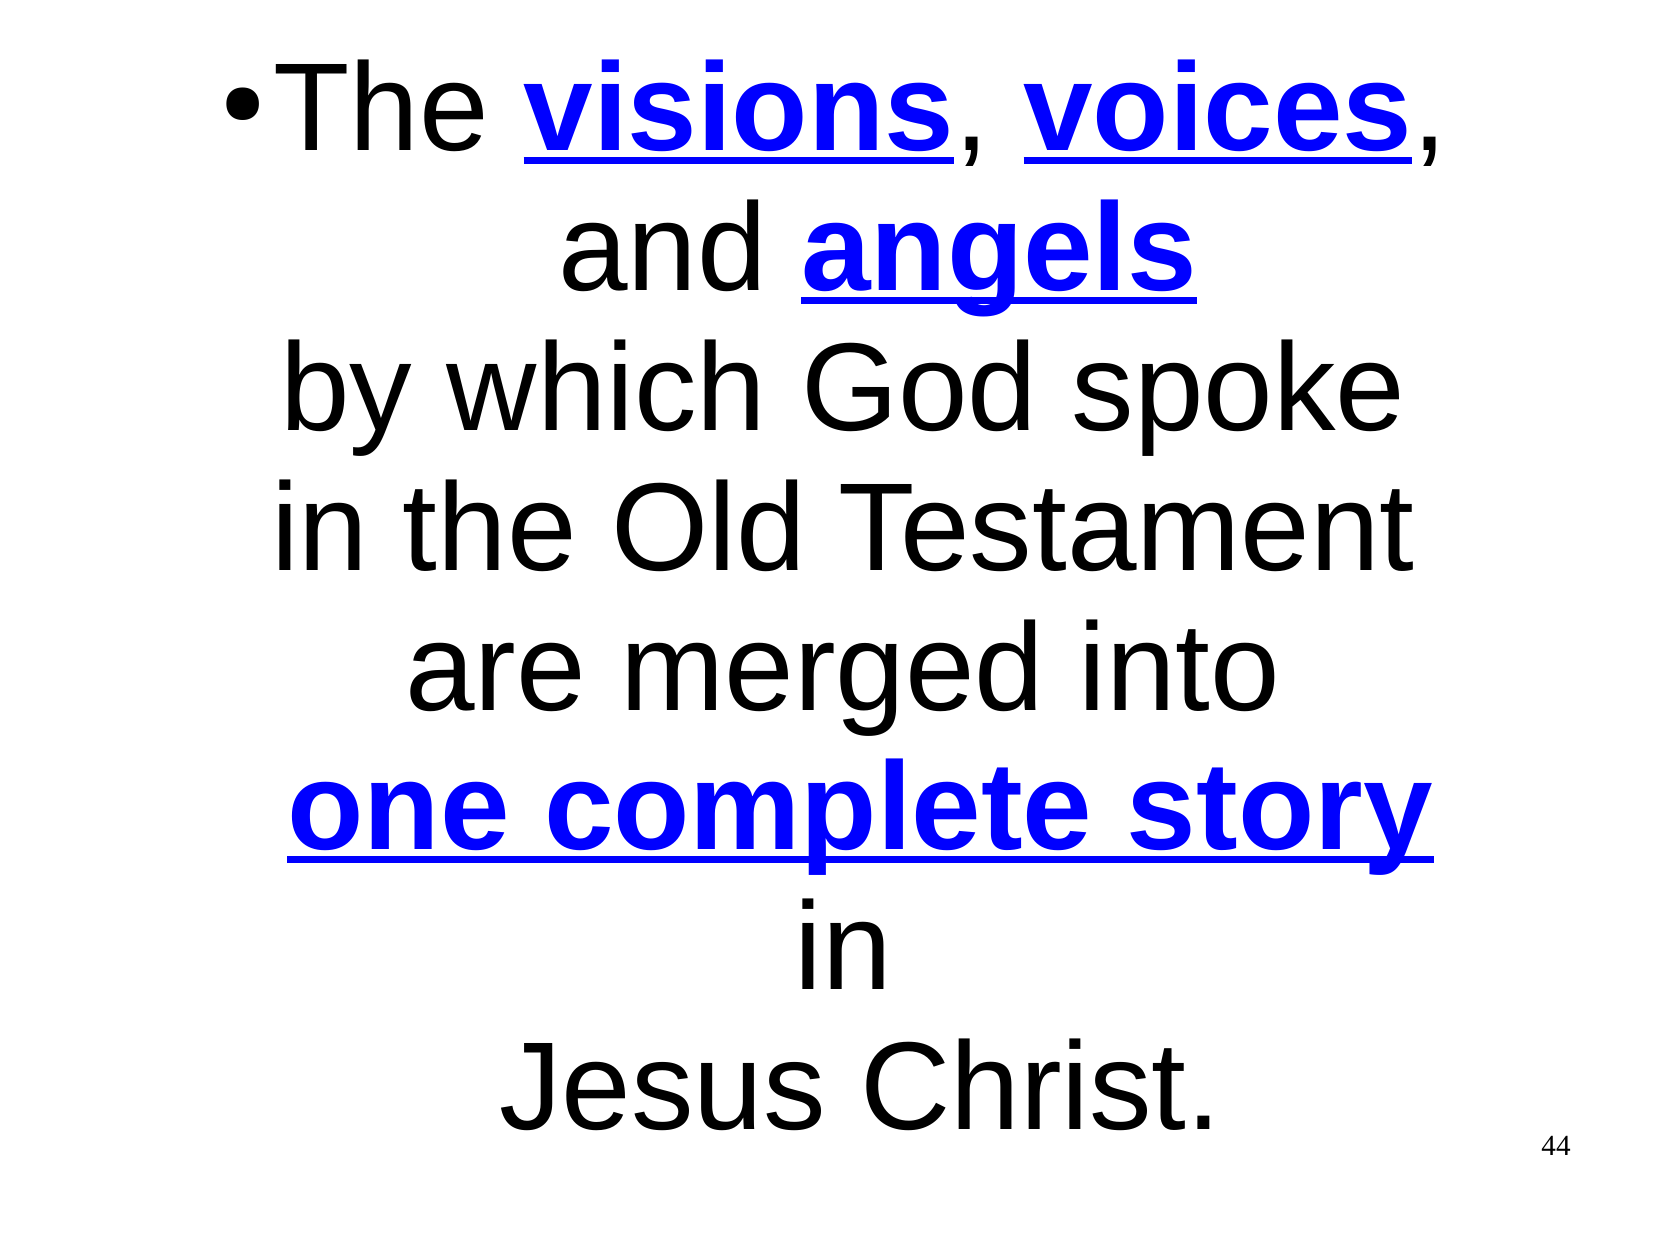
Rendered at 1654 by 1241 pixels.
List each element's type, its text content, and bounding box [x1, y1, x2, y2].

list The visions, voices, and angels by which God spoke in the Old Testament are merged into one complete story in Jesus Christ. [37, 37, 1613, 1238]
